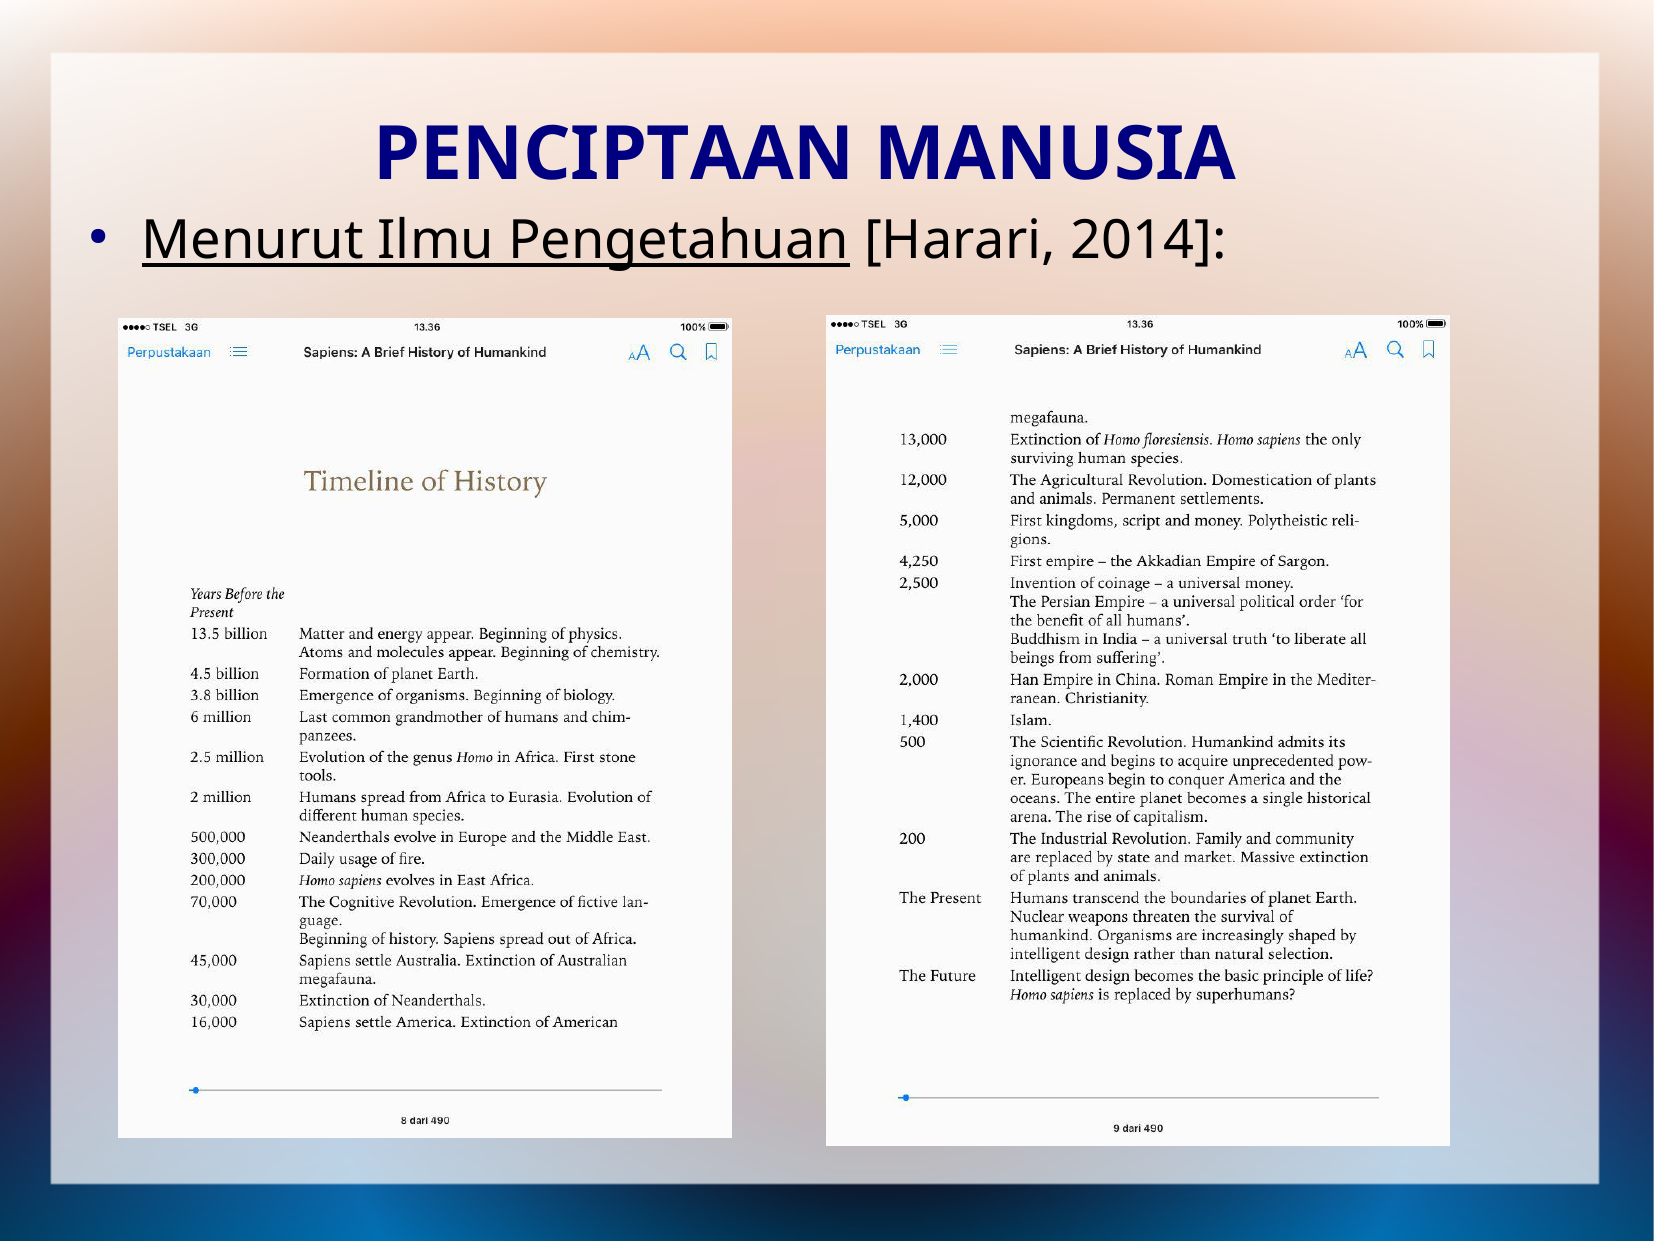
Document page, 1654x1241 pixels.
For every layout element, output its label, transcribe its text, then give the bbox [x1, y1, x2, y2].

title PENCIPTAAN MANUSIA [70, 64, 1559, 200]
picture [0, 0, 1654, 1241]
list Menurut Ilmu Pengetahuan [Harari, 2014]: [70, 200, 1559, 1205]
